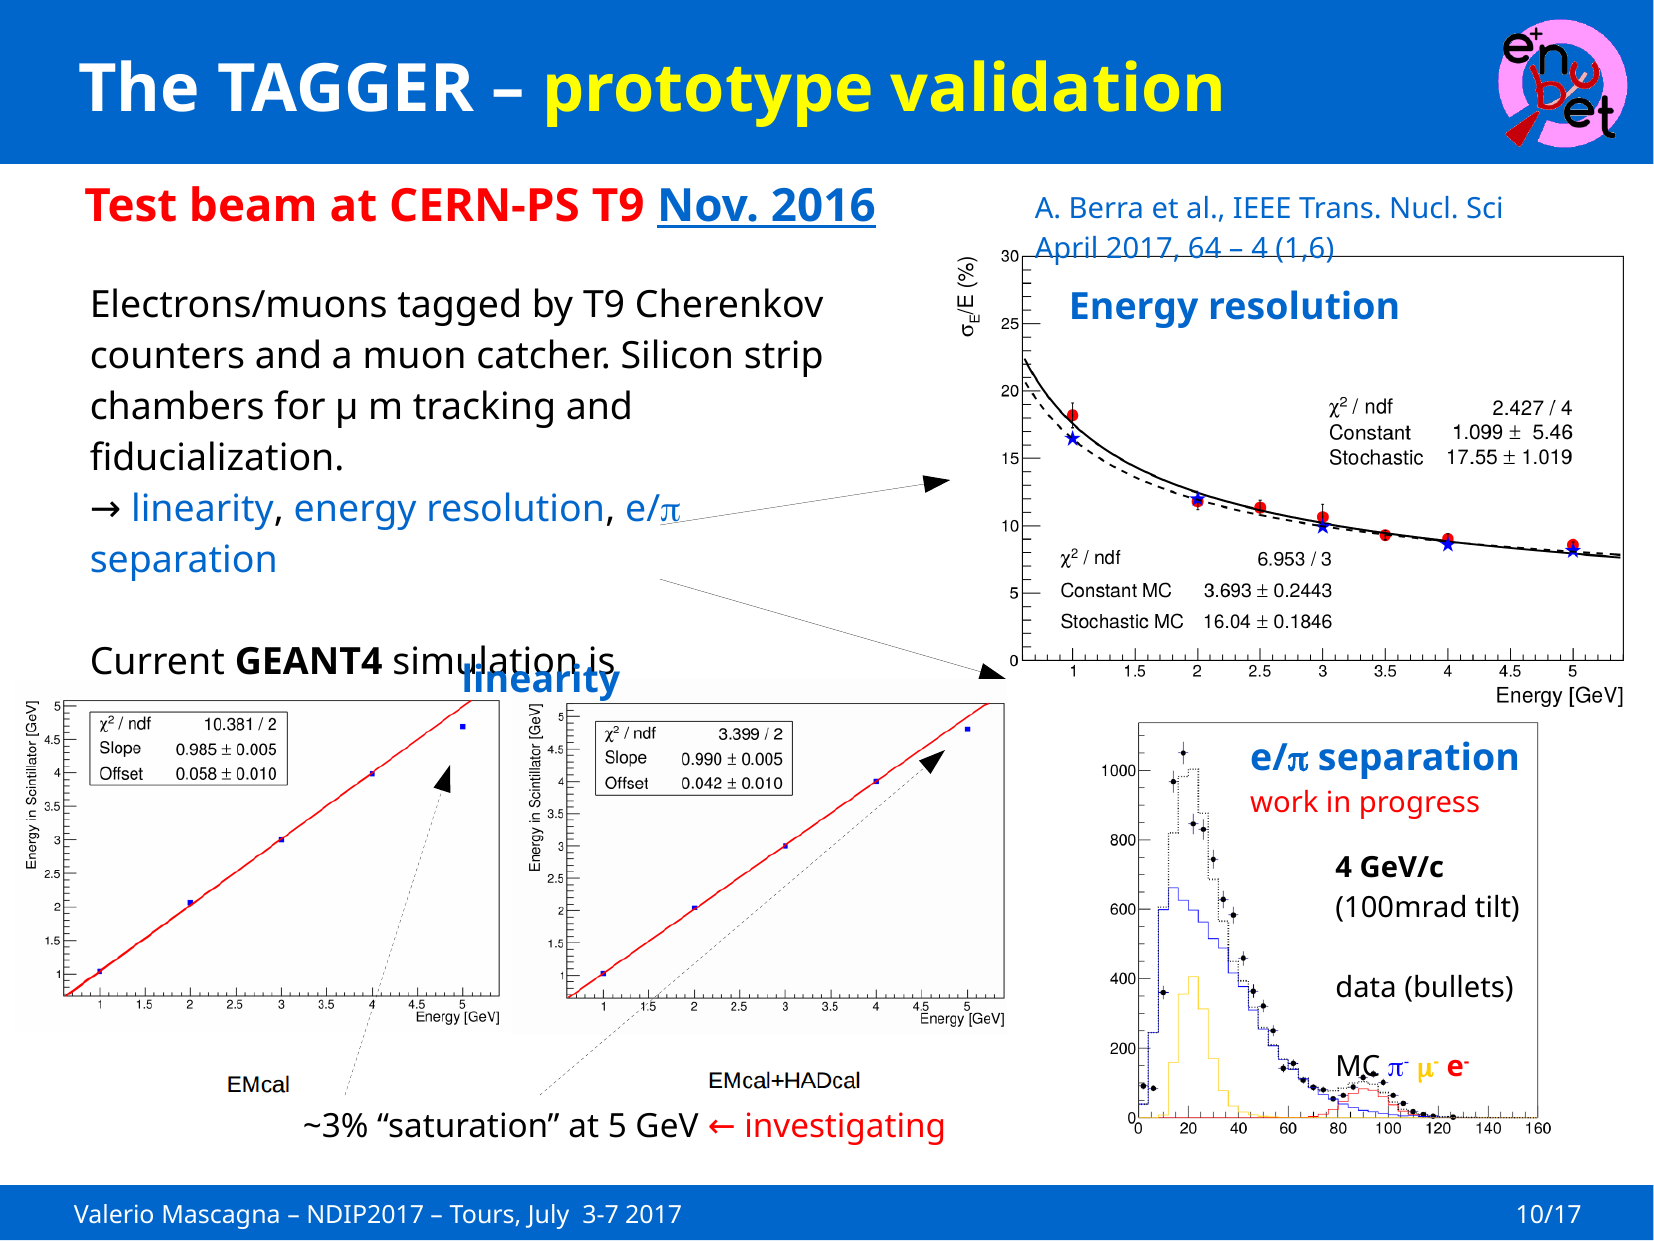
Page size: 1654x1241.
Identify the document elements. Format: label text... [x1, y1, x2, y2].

text_box 4 GeV/c (100mrad tilt) data (bullets) MC p- m- e- [1320, 839, 1654, 1188]
text_box linearity [446, 645, 811, 744]
text_box Electrons/muons tagged by T9 Cherenkov counters and a muon catcher. Silicon strip chambers for μ m tracking and fiducialization. → linearity, energy resolution, e/p separation Current GEANT4 simulation is working reasonably well already [75, 270, 871, 629]
text_box The TAGGER – prototype validation [63, 32, 1366, 198]
text_box A. Berra et al., IEEE Trans. Nucl. Sci April 2017, 64 – 4 (1,6) [1020, 180, 1654, 363]
text_box e/p separation work in progress [1235, 723, 1599, 820]
picture [15, 236, 1636, 1152]
text_box Test beam at CERN-PS T9 Nov. 2016 [69, 165, 973, 433]
text_box Energy resolution [1054, 272, 1418, 330]
picture [1494, 18, 1630, 150]
text_box ~3% “saturation” at 5 GeV ← investigating [288, 1095, 1262, 1148]
